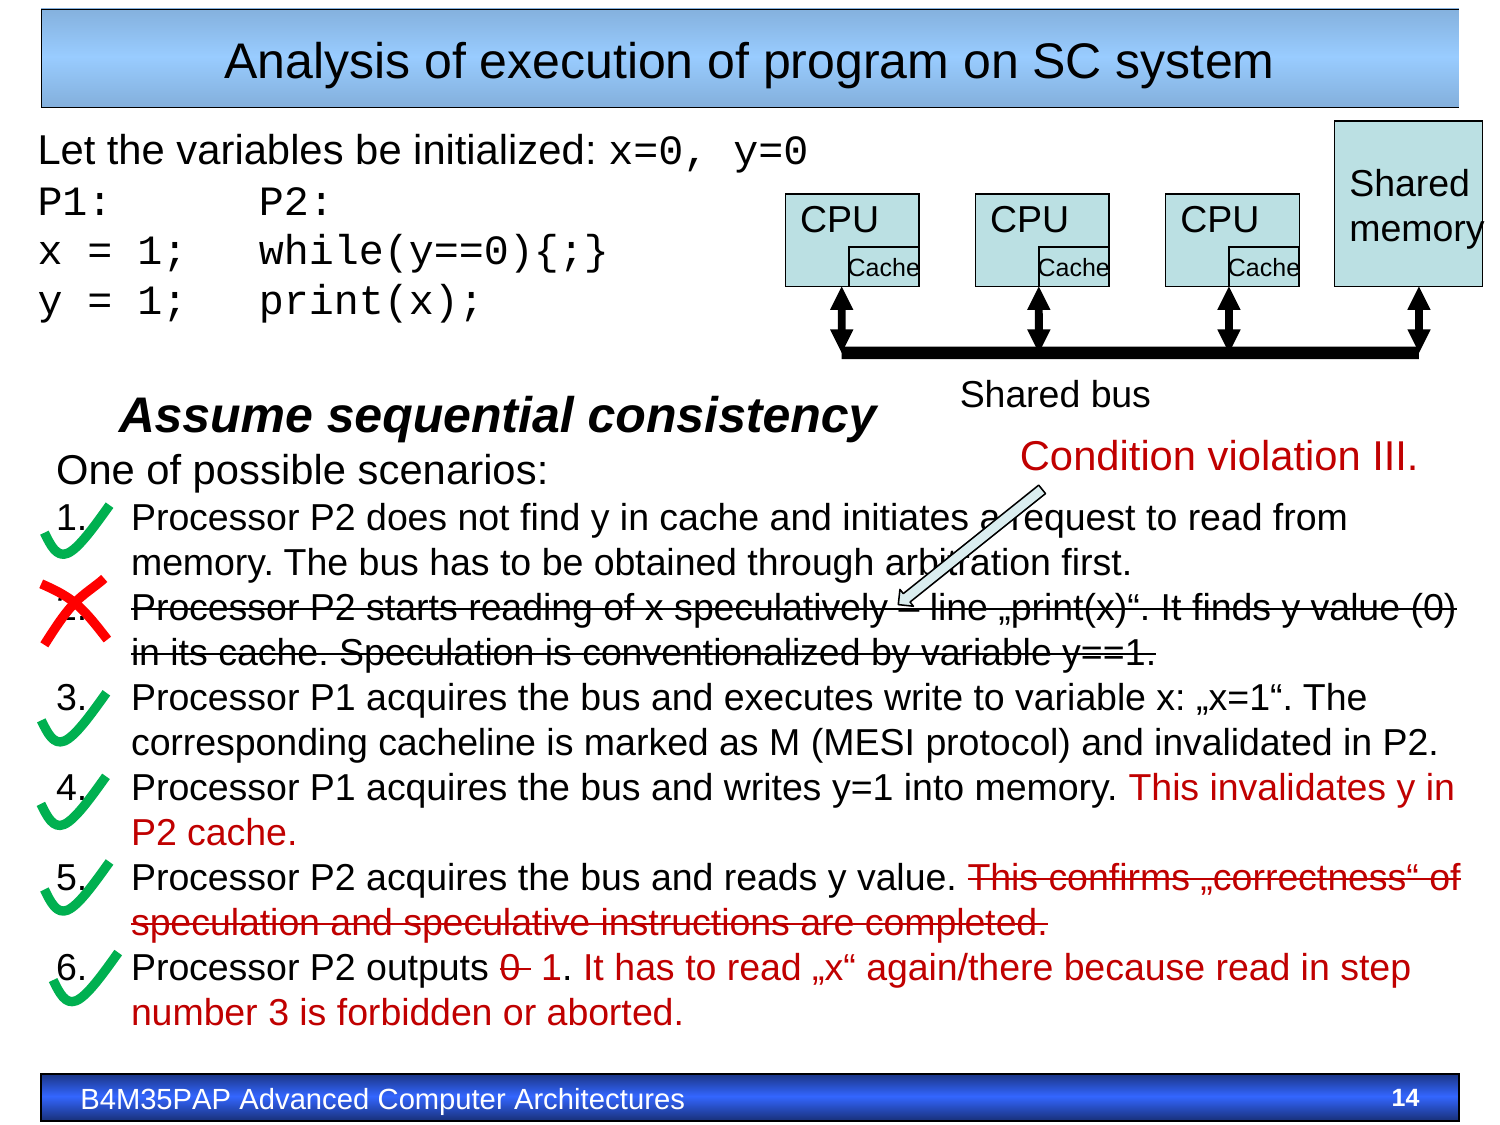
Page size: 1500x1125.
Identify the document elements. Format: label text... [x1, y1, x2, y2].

text_box CPU [1165, 193, 1300, 287]
text_box Shared bus [945, 363, 1166, 423]
text_box Assume sequential consistency [104, 375, 907, 451]
text_box Cache [1043, 246, 1110, 287]
title Analysis of execution of program on SC system [41, 8, 1459, 108]
text_box Let the variables be initialized: x=0, y=0 P1: P2: x = 1; while(y==0){;} y = 1; print(x); [22, 115, 1043, 331]
text_box [898, 487, 1046, 607]
text_box Shared memory [1334, 120, 1483, 287]
text_box CPU [1043, 193, 1110, 246]
text_box Cache [1228, 246, 1300, 287]
text_box Condition violation III. [1005, 421, 1434, 487]
text_box One of possible scenarios: Processor P2 does not find y in cache and initiates a request to read from memory. The bus has to be obtained through arbitration first. Processor P2 starts reading of x speculatively – line „print(x)“. It finds y value (0) in its cache. Speculation is conventionalized by variable y==1. Processor P1 acquires the bus and executes write to variable x: „x=1“. The corresponding cacheline is marked as M (MESI protocol) and invalidated in P2. Processor P1 acquires the bus and writes y=1 into memory. This invalidates y in P2 cache. Processor P2 acquires the bus and reads y value. This confirms „correctness“ of speculation and speculative instructions are completed. Processor P2 outputs 0 1. It has to read „x“ again/there because read in step number 3 is forbidden or aborted. [41, 435, 1483, 1041]
